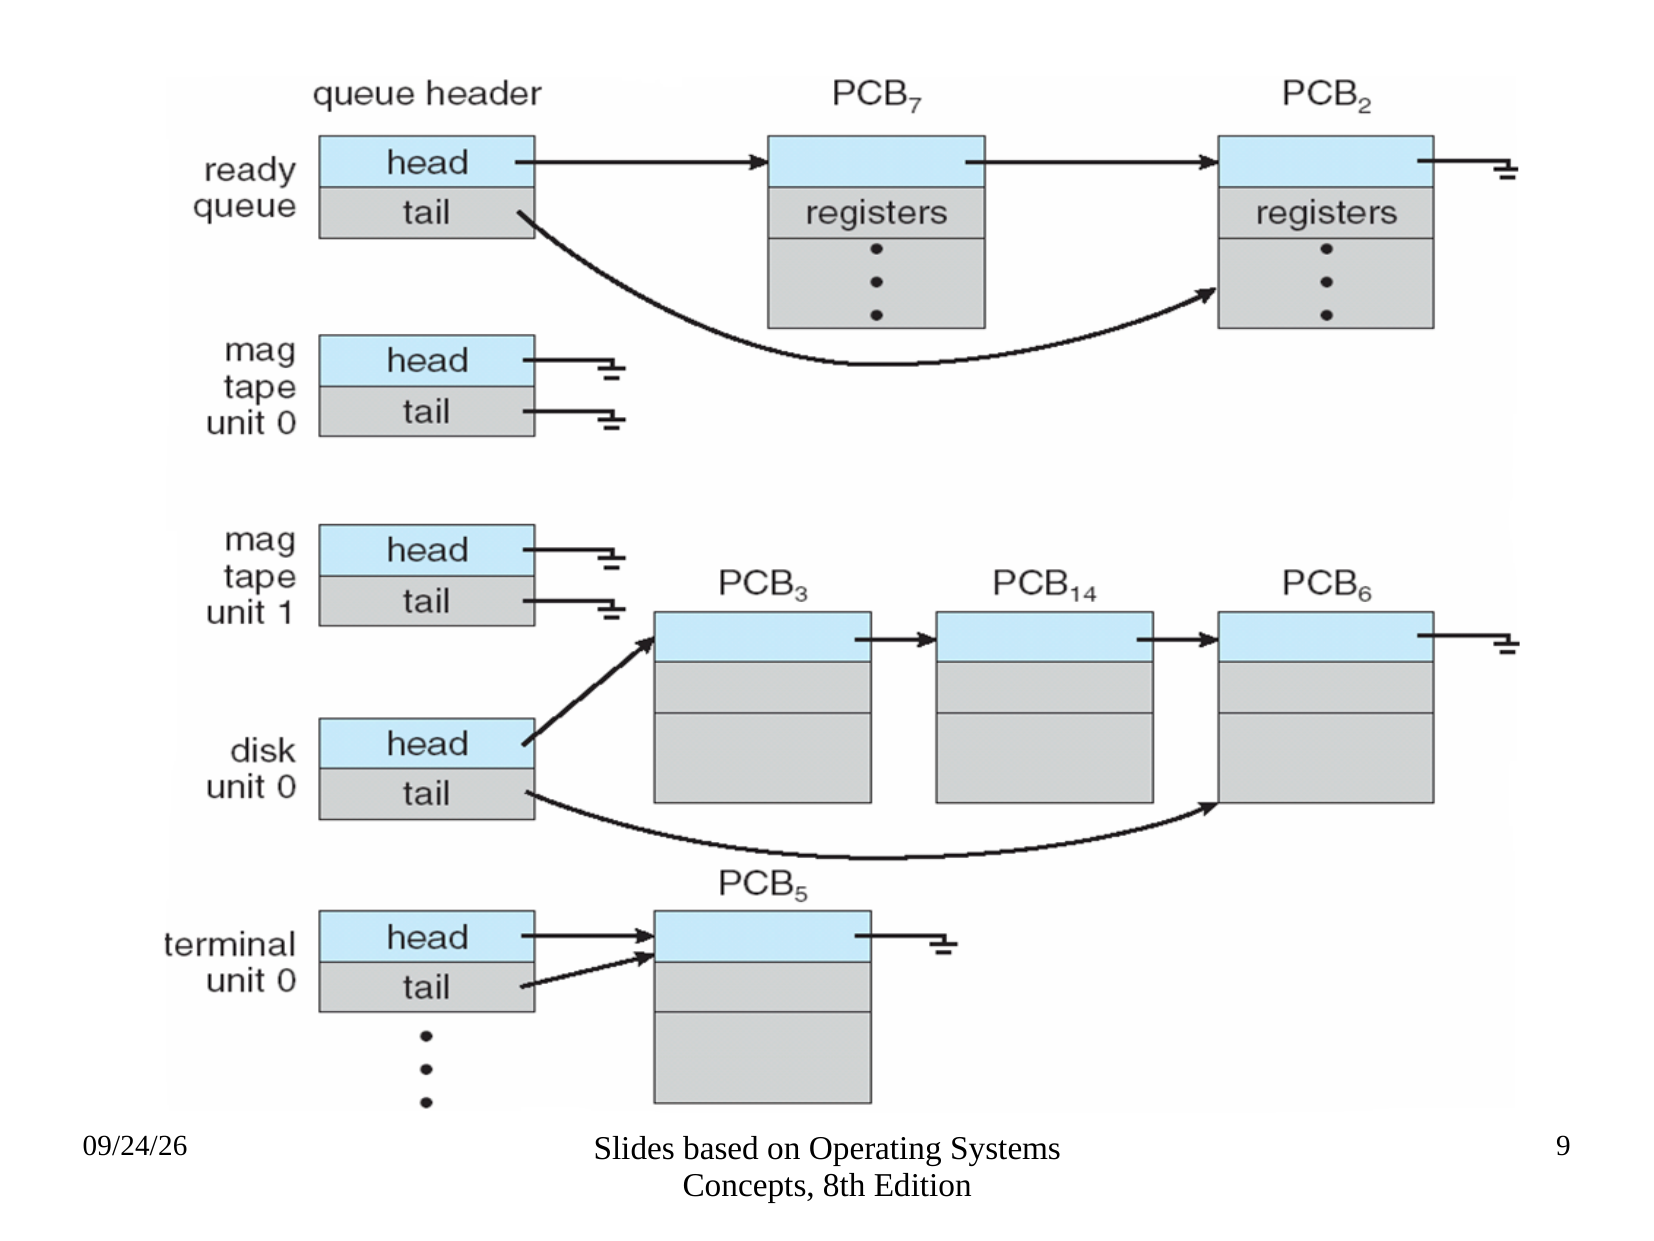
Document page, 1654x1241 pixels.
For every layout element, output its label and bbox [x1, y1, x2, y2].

picture [152, 64, 1533, 1123]
